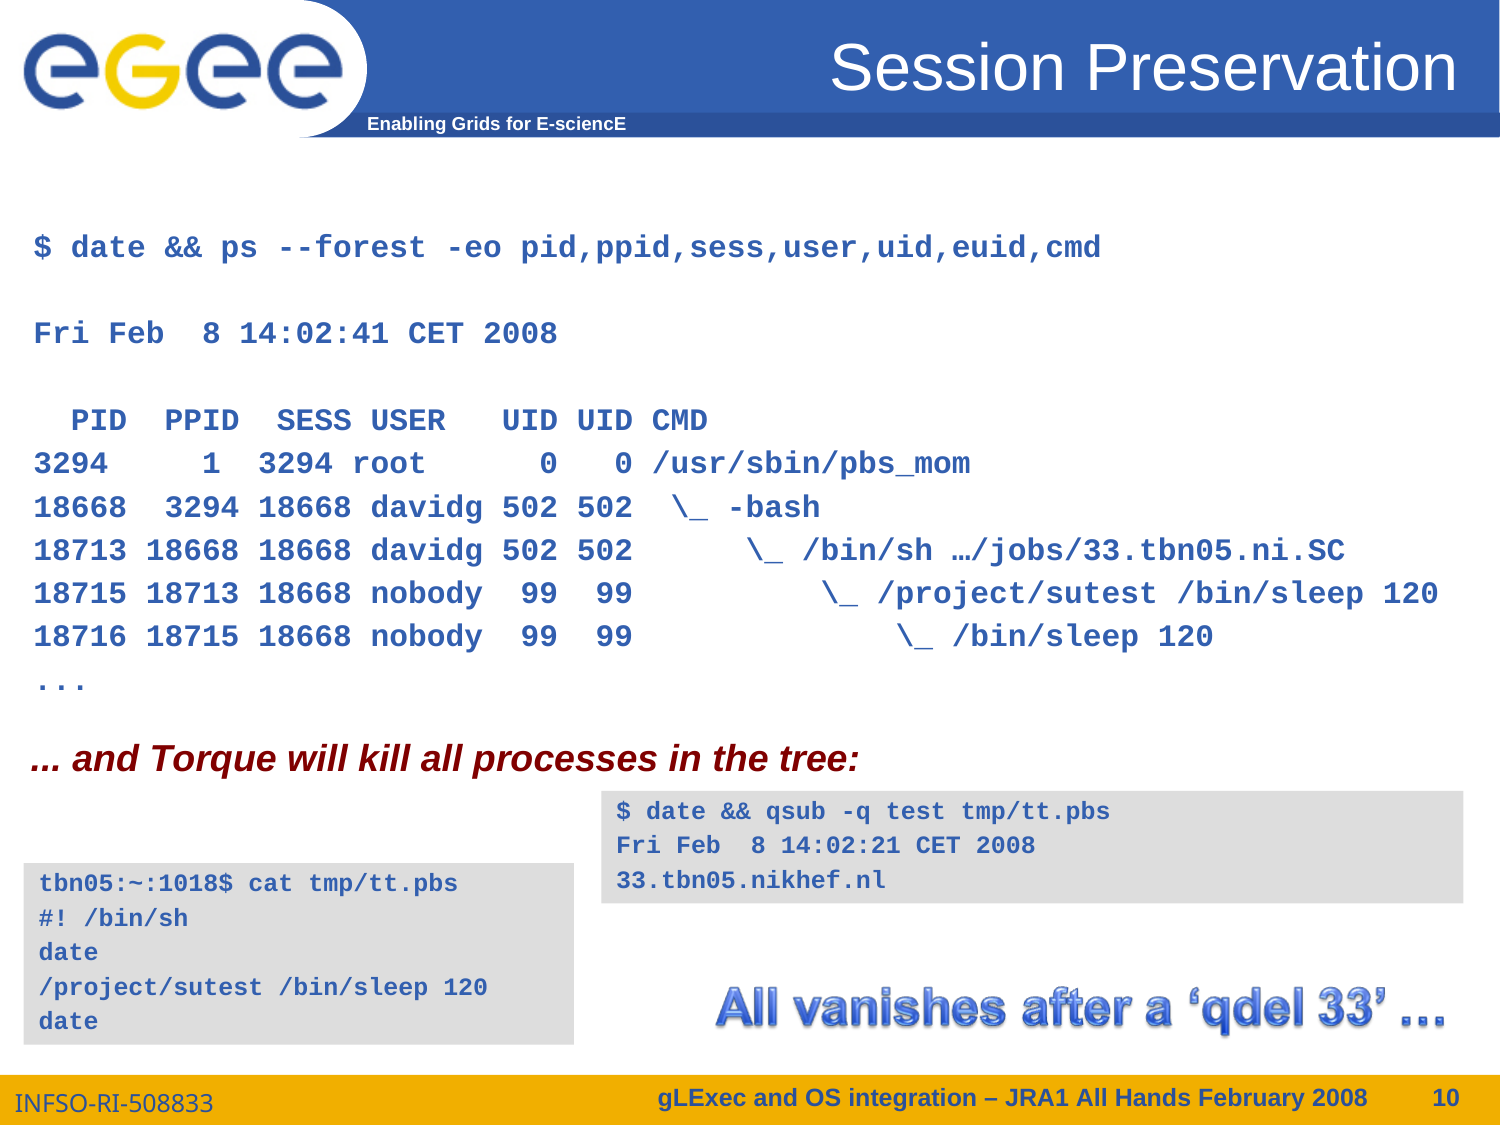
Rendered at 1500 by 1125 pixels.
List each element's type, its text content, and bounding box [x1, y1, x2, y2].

title Session Preservation [369, 10, 1475, 124]
text_box tbn05:~:1018$ cat tmp/tt.pbs #! /bin/sh date /project/sutest /bin/sleep 120 date [23, 863, 574, 1045]
text_box gLExec and OS integration – JRA1 All Hands February 2008 [284, 1075, 1385, 1125]
text_box ... and Torque will kill all processes in the tree: [15, 729, 876, 788]
text_box $ date && qsub -q test tmp/tt.pbs Fri Feb 8 14:02:21 CET 2008 33.tbn05.nikhef.nl [601, 790, 1464, 904]
picture [603, 957, 1484, 1046]
picture [18, 30, 349, 112]
text_box $ date && ps --forest -eo pid,ppid,sess,user,uid,euid,cmd Fri Feb 8 14:02:41 CET 2008 PID PPID SESS USER UID UID CMD 3294 1 3294 root 0 0 /usr/sbin/pbs_mom 18668 3294 18668 davidg 502 502 \_ -bash 18713 18668 18668 davidg 502 502 \_ /bin/sh …/jobs/33.tbn05.ni.SC 18715 18713 18668 nobody 99 99 \_ /project/sutest /bin/sleep 120 18716 18715 18668 nobody 99 99 \_ /bin/sleep 120 ... [18, 223, 1487, 708]
text_box <number> [1397, 1076, 1476, 1125]
